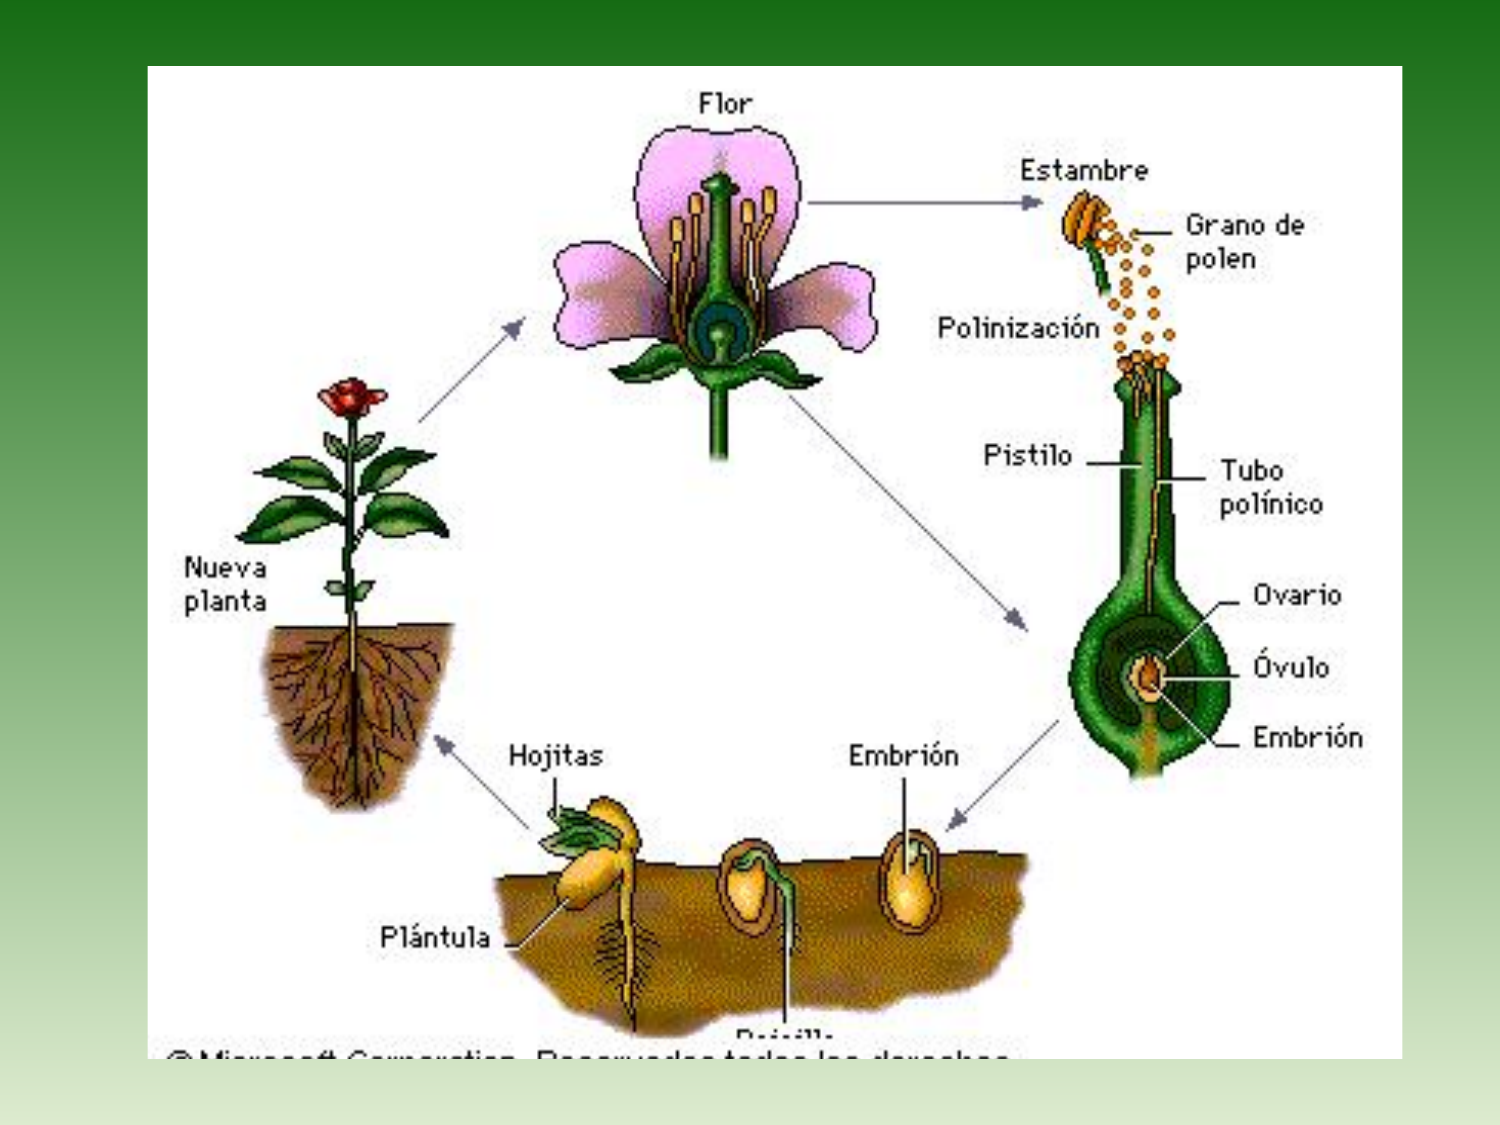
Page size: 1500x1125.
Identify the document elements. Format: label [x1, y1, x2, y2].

picture [147, 66, 1403, 1059]
